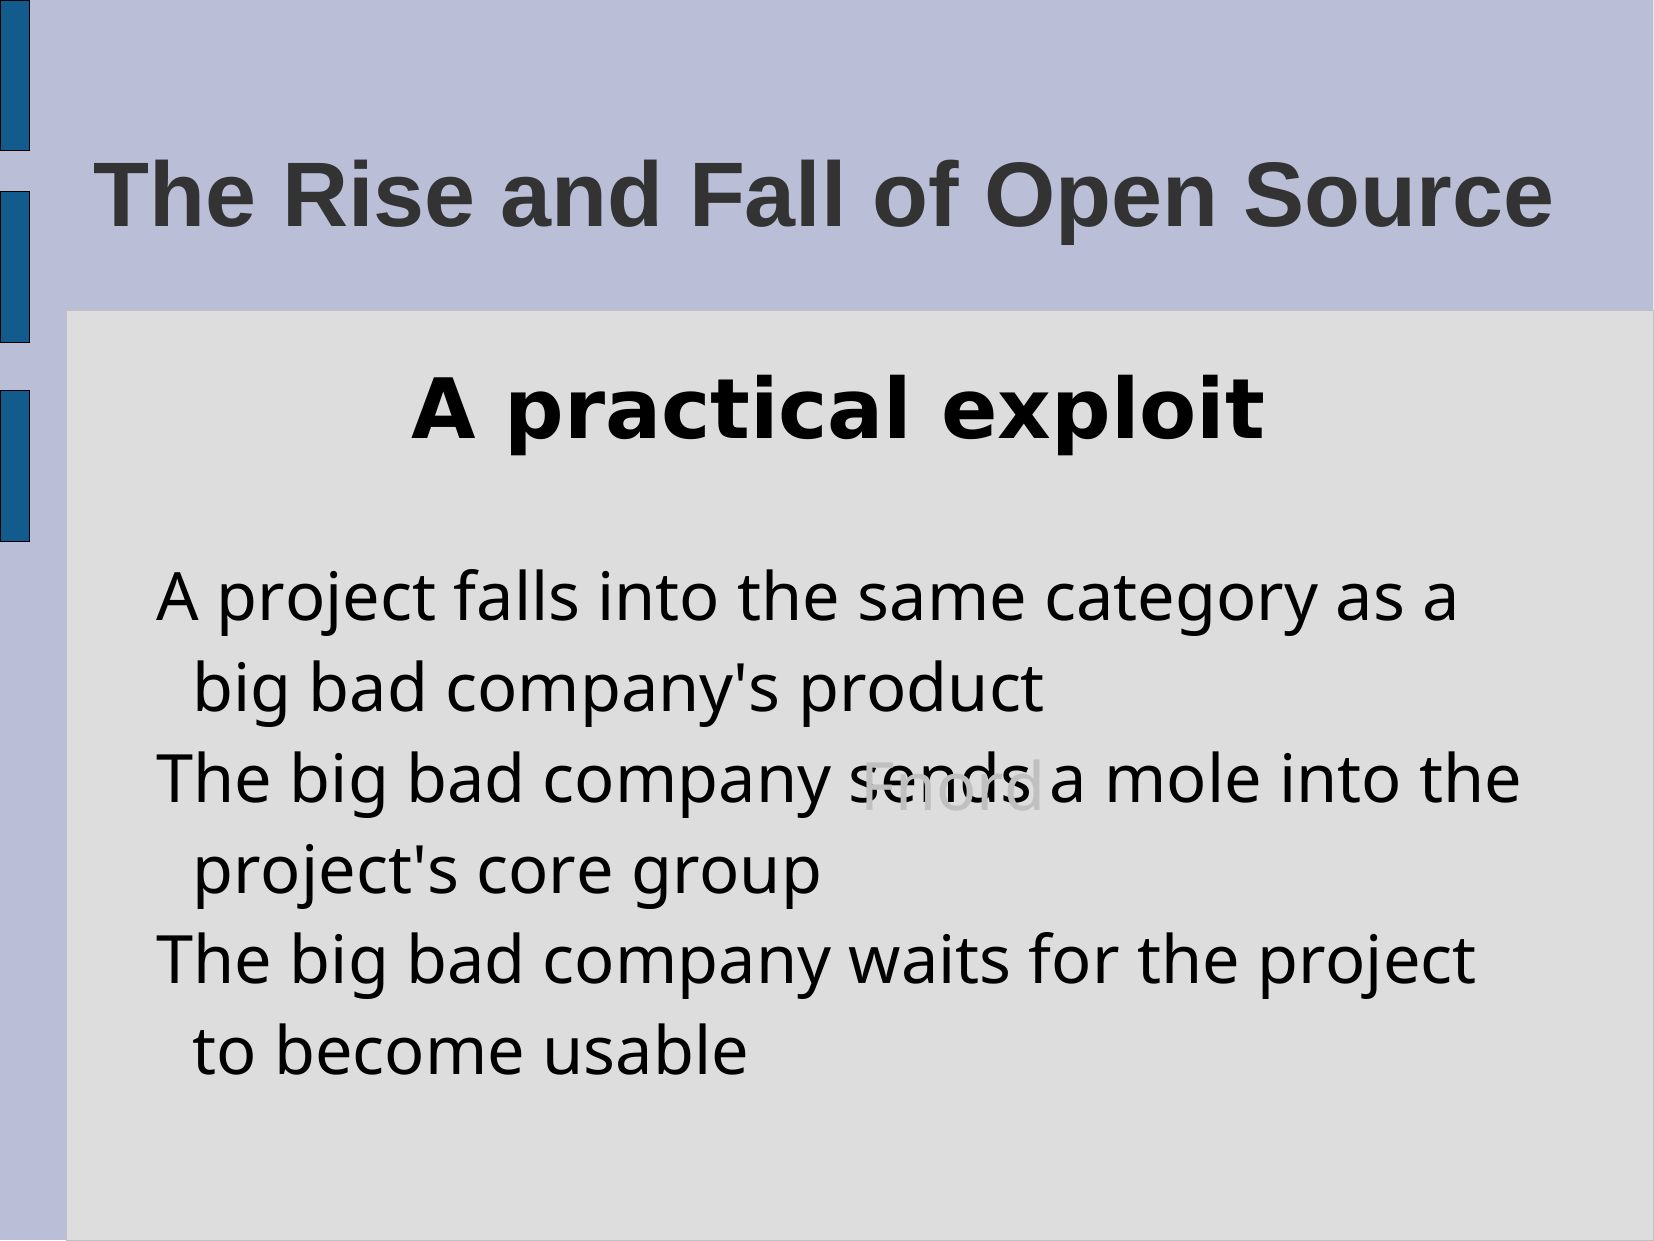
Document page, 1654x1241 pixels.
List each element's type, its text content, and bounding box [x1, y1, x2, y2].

title The Rise and Fall of Open Source [37, 98, 1613, 291]
text_box Fnord [825, 744, 1210, 826]
subtitle A project falls into the same category as a big bad company's product The big bad company sends a mole into the project's core group The big bad company waits for the project to become usable [121, 525, 1534, 1119]
text_box A practical exploit [101, 354, 1576, 488]
